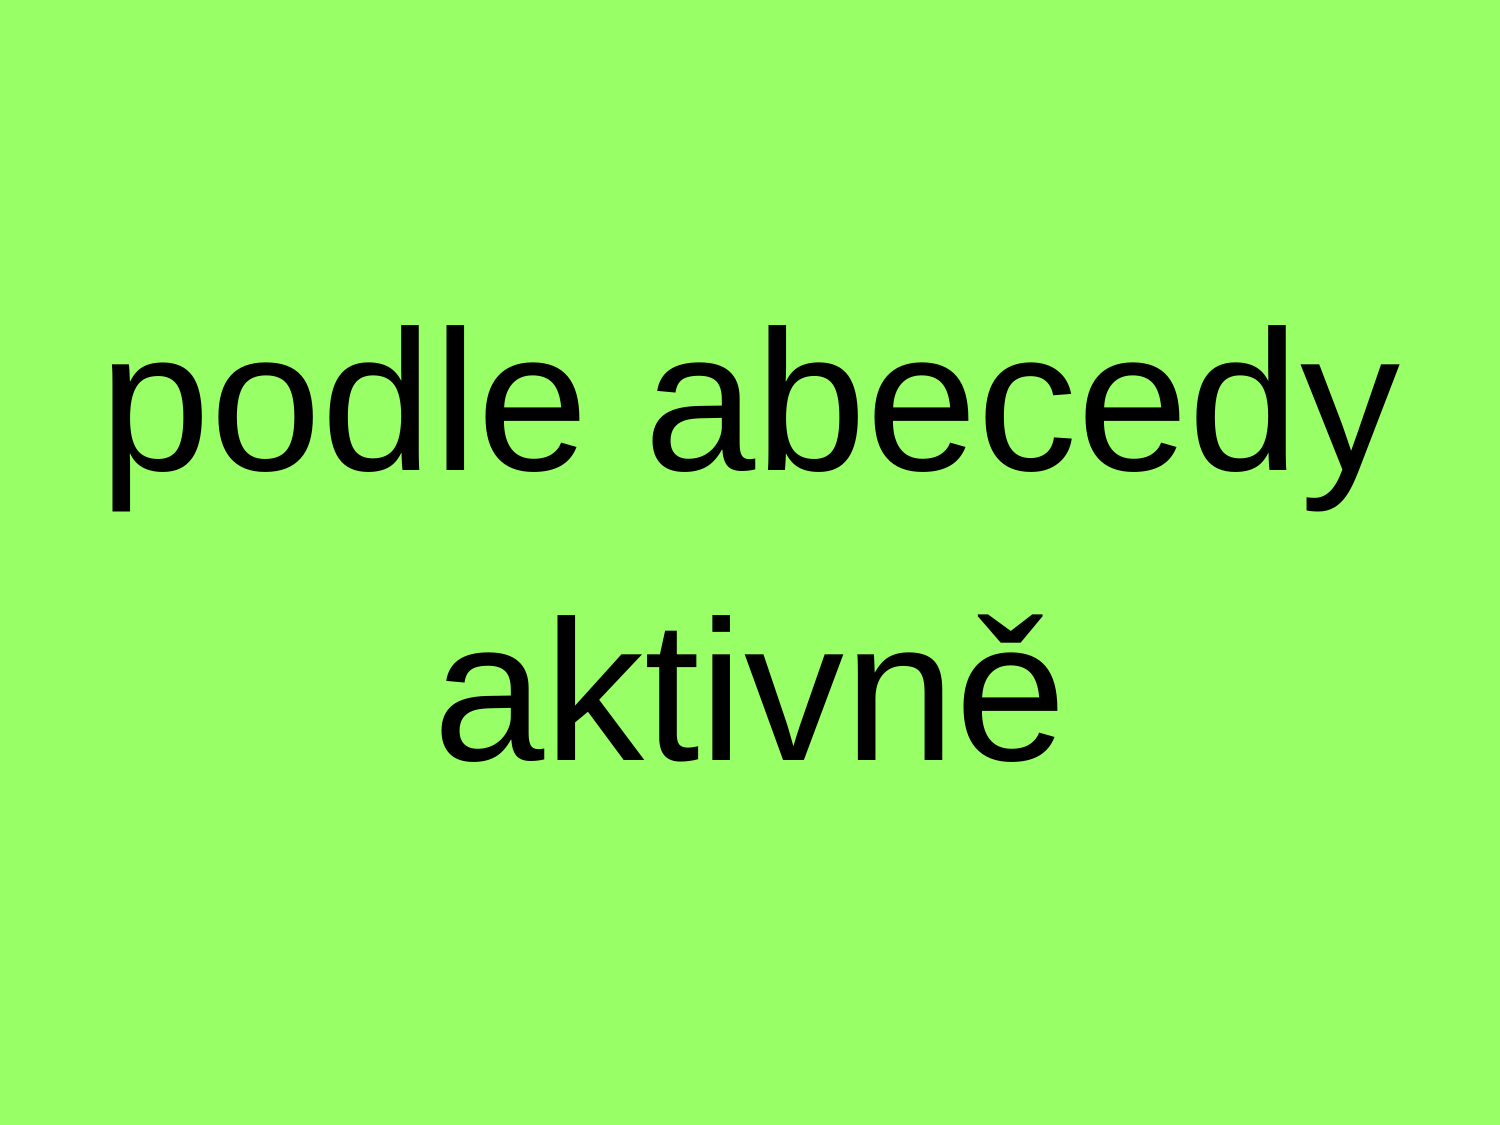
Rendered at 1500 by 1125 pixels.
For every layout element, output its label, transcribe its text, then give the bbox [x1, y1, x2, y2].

list podle abecedy aktivně [75, 262, 1426, 1006]
